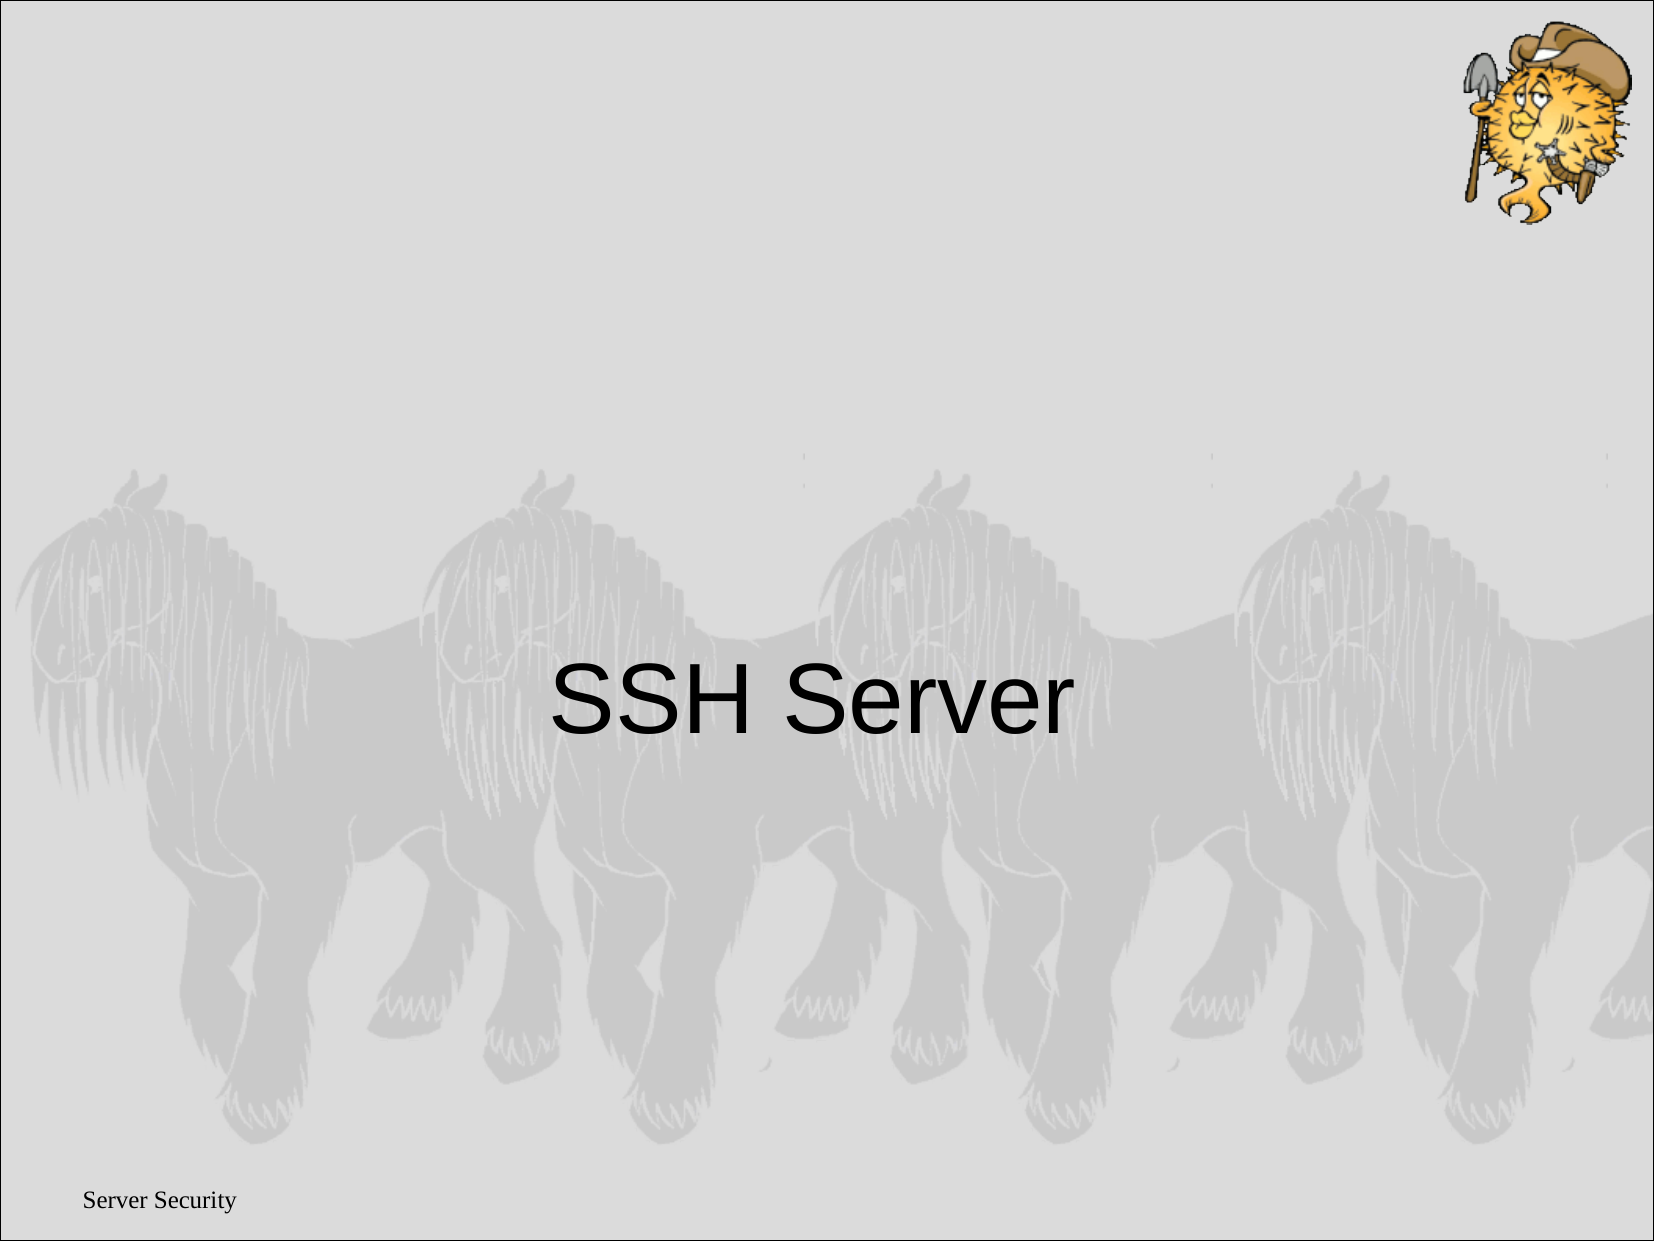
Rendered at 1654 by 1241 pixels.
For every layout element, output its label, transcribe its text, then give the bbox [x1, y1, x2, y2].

picture [1462, 20, 1632, 225]
subtitle SSH Server [82, 297, 1571, 1102]
